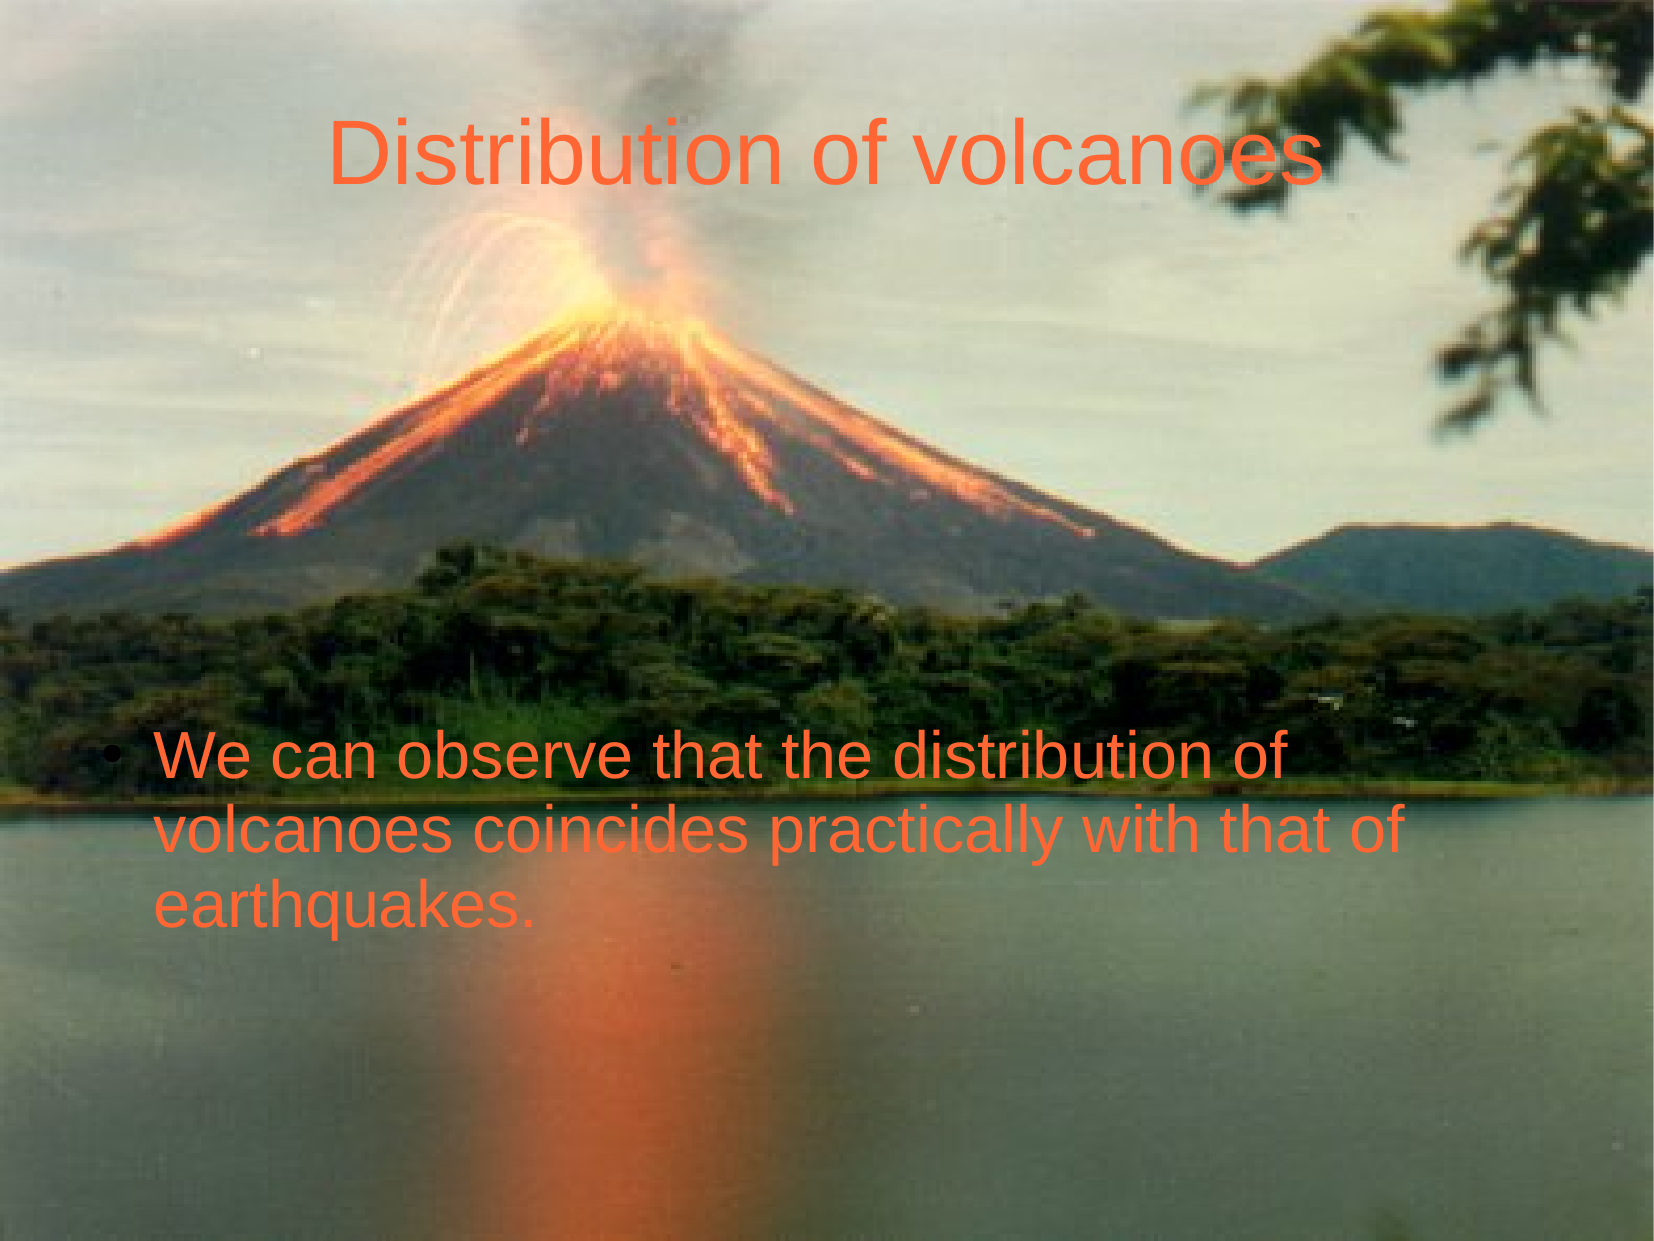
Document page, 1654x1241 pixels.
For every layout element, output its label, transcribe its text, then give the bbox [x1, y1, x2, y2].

list We can observe that the distribution of volcanoes coincides practically with that of earthquakes. [82, 717, 1571, 1109]
picture [0, 0, 1654, 1241]
title Distribution of volcanoes [82, 49, 1571, 257]
